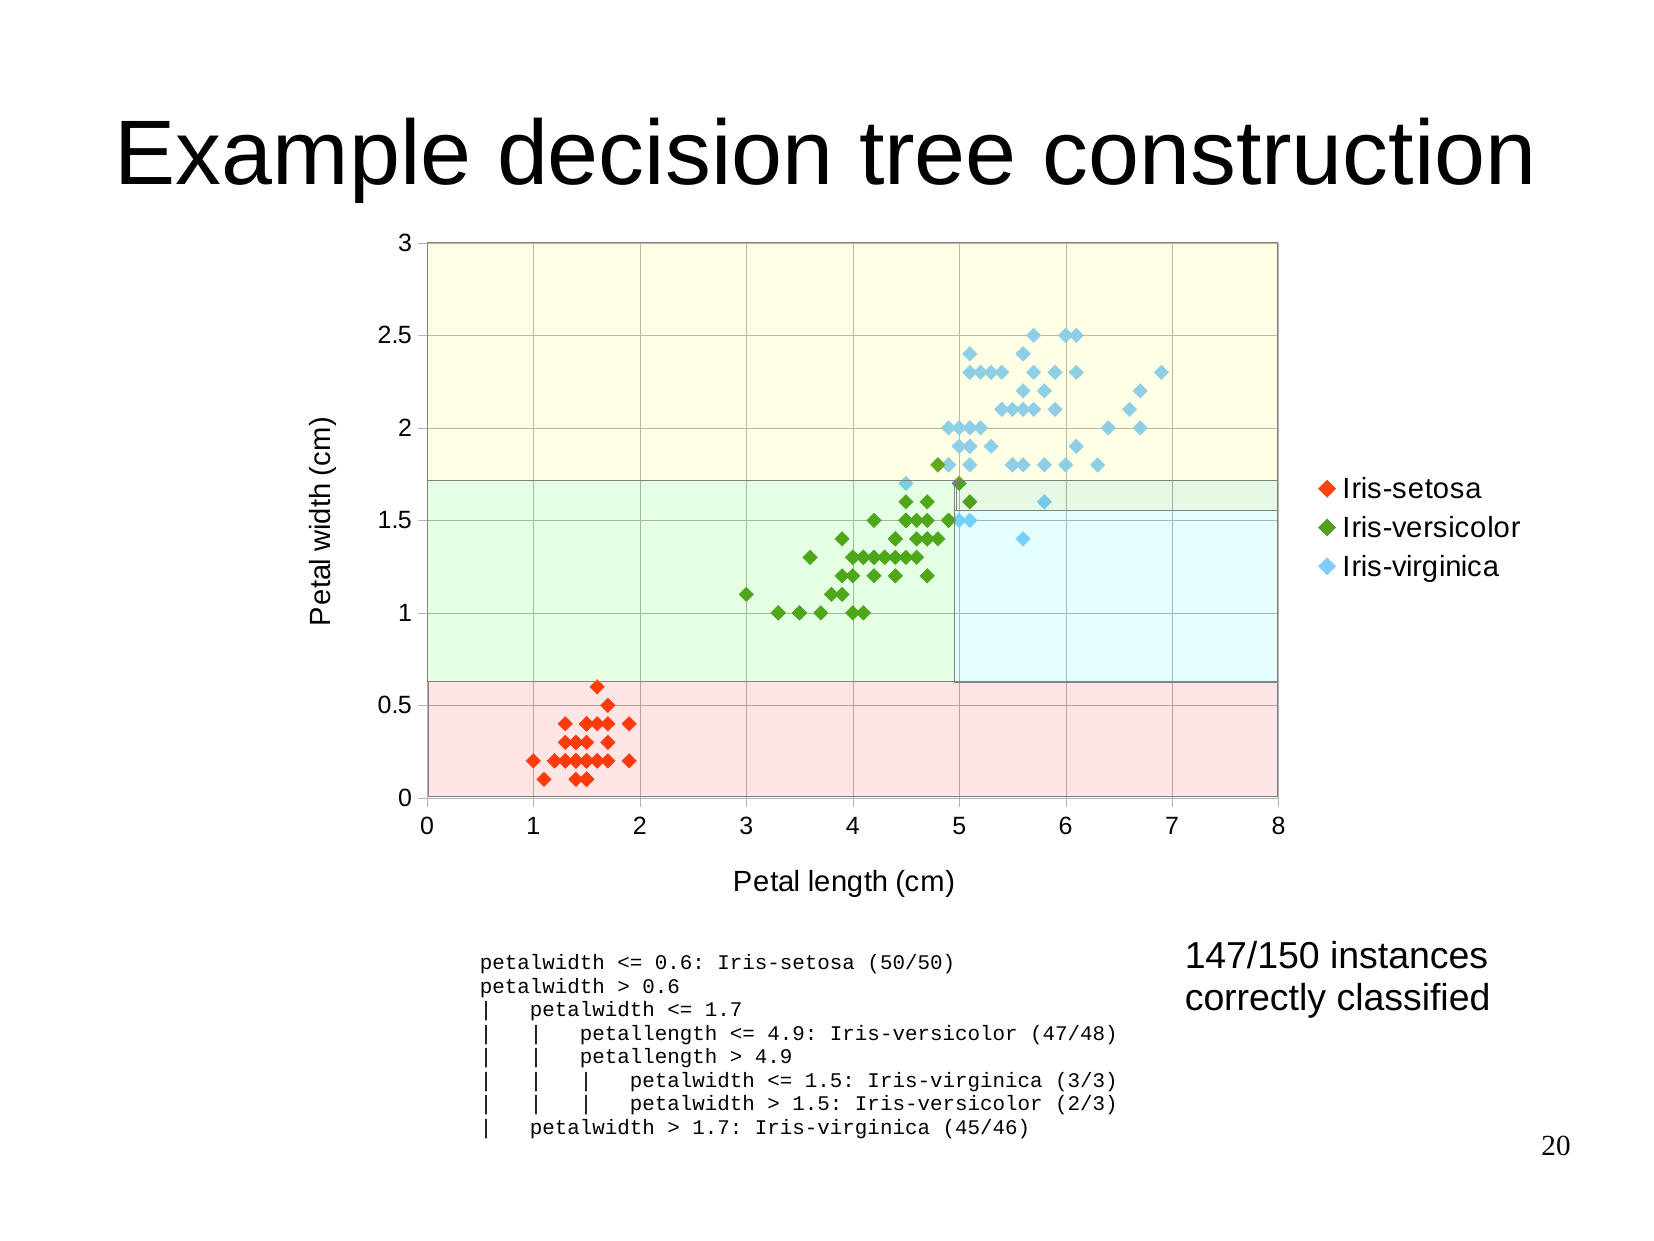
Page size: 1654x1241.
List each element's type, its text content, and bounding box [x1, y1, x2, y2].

text_box 147/150 instances correctly classified [1170, 926, 1505, 1026]
text_box [427, 242, 1278, 797]
title Example decision tree construction [82, 49, 1571, 257]
picture [1308, 466, 1531, 589]
picture [377, 257, 1286, 840]
text_box petalwidth <= 0.6: Iris-setosa (50/50) petalwidth > 0.6 | petalwidth <= 1.7 | | petallength <= 4.9: Iris-versicolor (47/48) | | petallength > 4.9 | | | petalwidth <= 1.5: Iris-virginica (3/3) | | | petalwidth > 1.5: Iris-versicolor (2/3) | petalwidth > 1.7: Iris-virginica (45/46) [465, 945, 1186, 1172]
picture [294, 411, 346, 632]
picture [727, 856, 961, 907]
